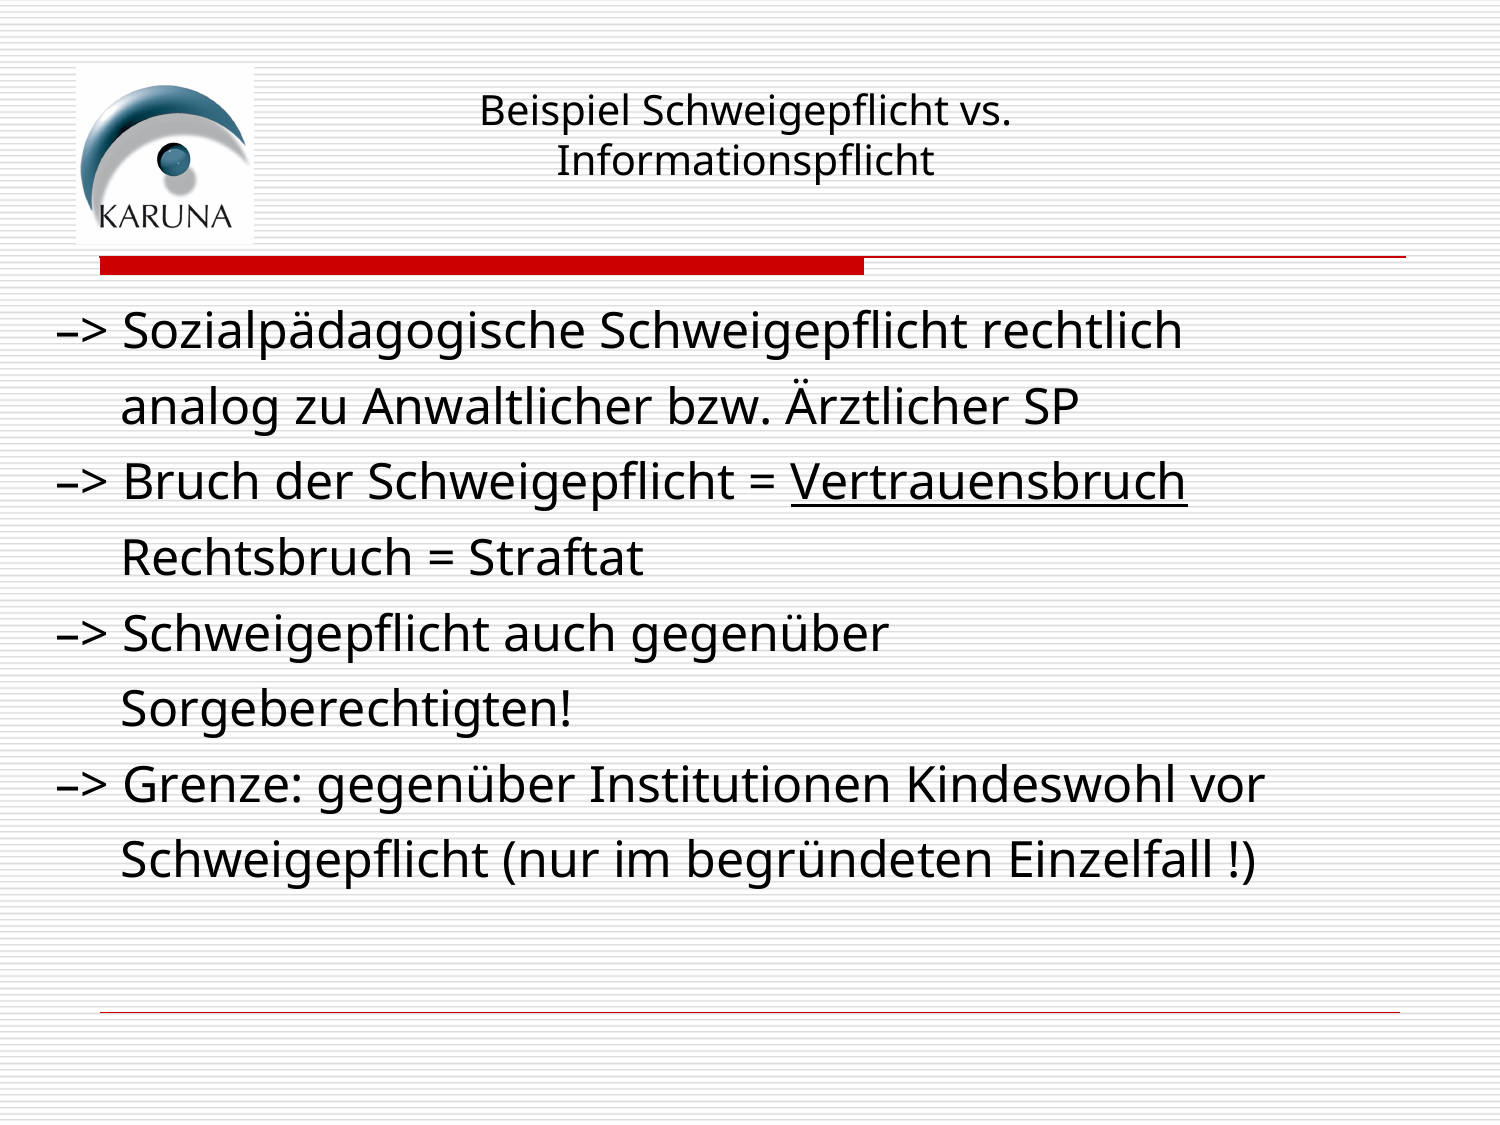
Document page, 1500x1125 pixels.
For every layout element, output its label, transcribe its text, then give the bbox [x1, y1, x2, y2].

title Beispiel Schweigepflicht vs. Informationspflicht [314, 97, 1178, 192]
picture [0, 0, 1500, 1125]
list –> Sozialpädagogische Schweigepflicht rechtlich analog zu Anwaltlicher bzw. Ärztlicher SP –> Bruch der Schweigepflicht = Vertrauensbruch Rechtsbruch = Straftat –> Schweigepflicht auch gegenüber Sorgeberechtigten! –> Grenze: gegenüber Institutionen Kindeswohl vor Schweigepflicht (nur im begründeten Einzelfall !) [41, 290, 1447, 1071]
